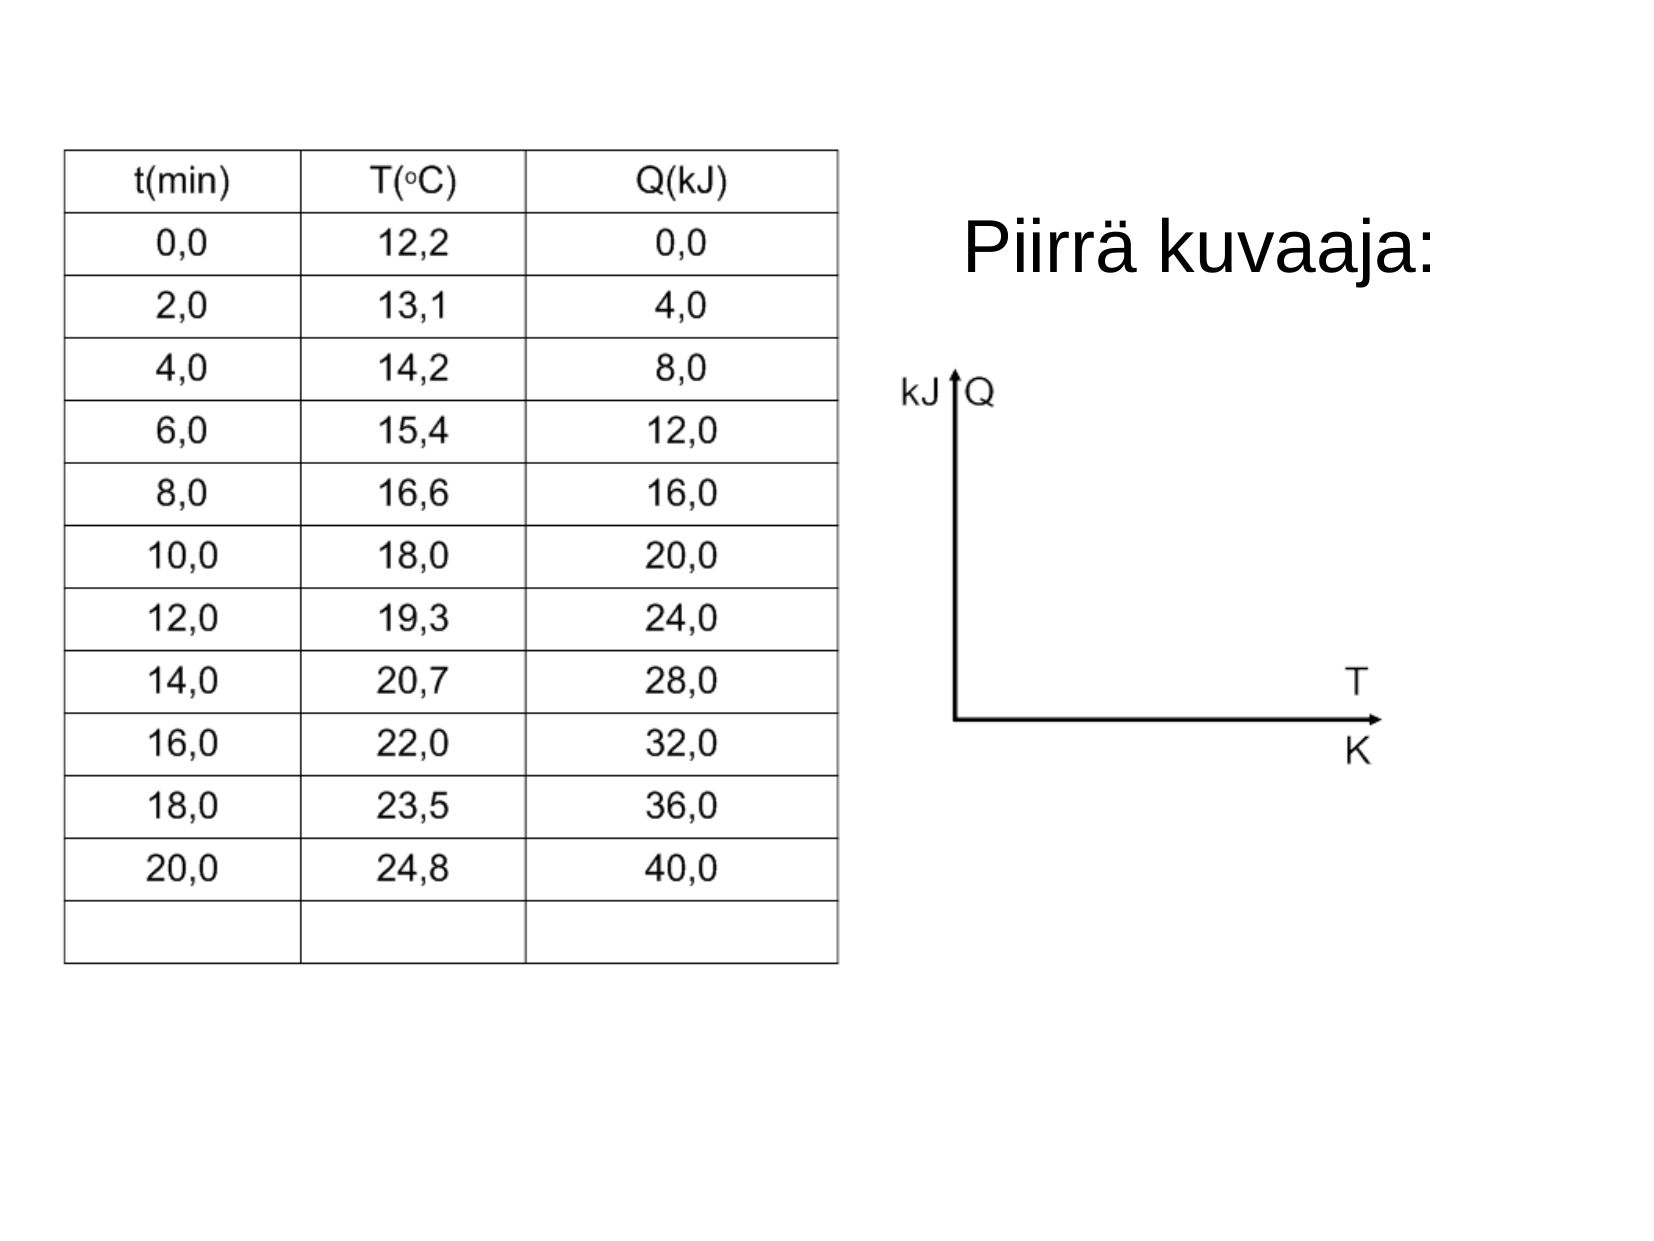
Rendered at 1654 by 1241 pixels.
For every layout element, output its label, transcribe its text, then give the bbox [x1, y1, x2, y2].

picture [11, 70, 1404, 1016]
text_box Piirrä kuvaaja: [947, 176, 1453, 296]
